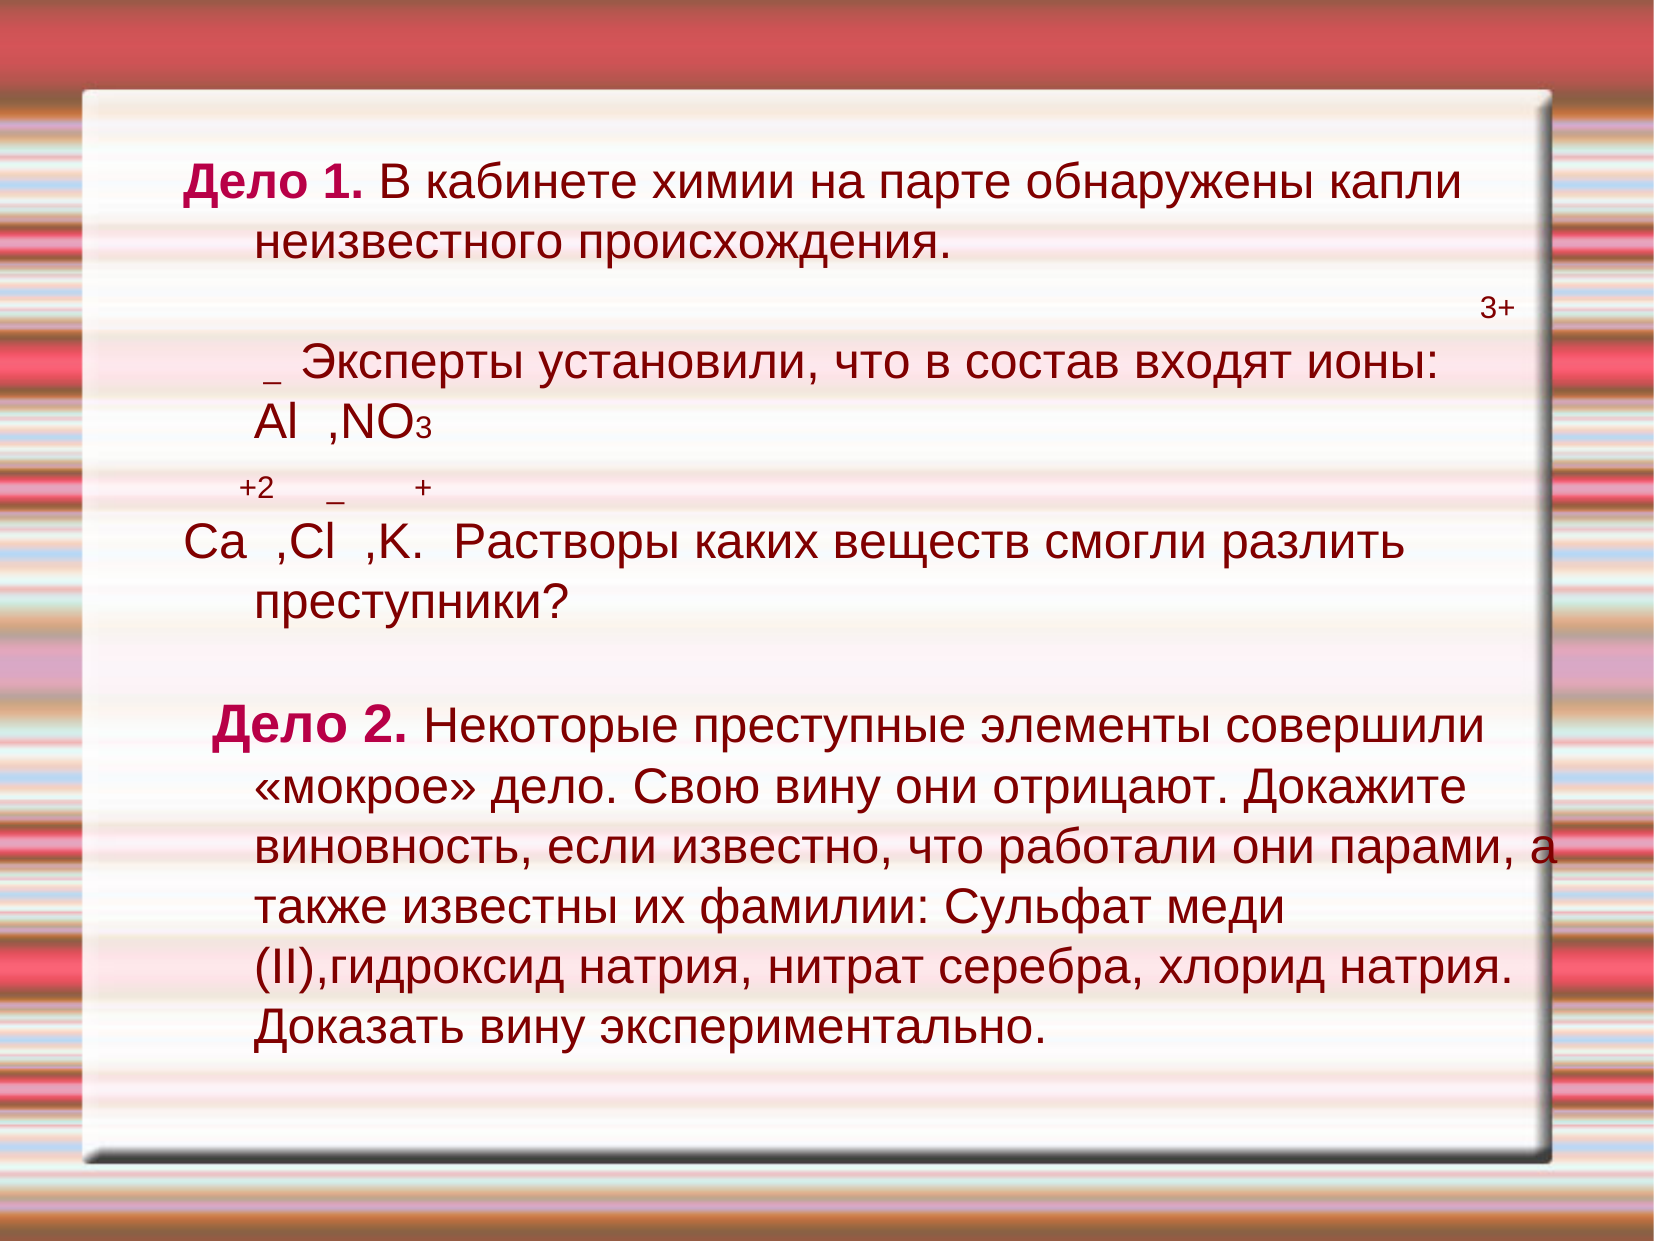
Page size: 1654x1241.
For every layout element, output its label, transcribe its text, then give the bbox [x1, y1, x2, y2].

list Дело 1. В кабинете химии на парте обнаружены капли неизвестного происхождения. 3+ _ Эксперты установили, что в состав входят ионы: Al ,NО3 +2 _ + Ca ,Cl ,K. Растворы каких веществ смогли разлить преступники? Дело 2. Некоторые преступные элементы совершили «мокрое» дело. Свою вину они отрицают. Докажите виновность, если известно, что работали они парами, а также известны их фамилии: Сульфат меди (II),гидроксид натрия, нитрат серебра, хлорид натрия. Доказать вину экспериментально. [88, 88, 1565, 1182]
